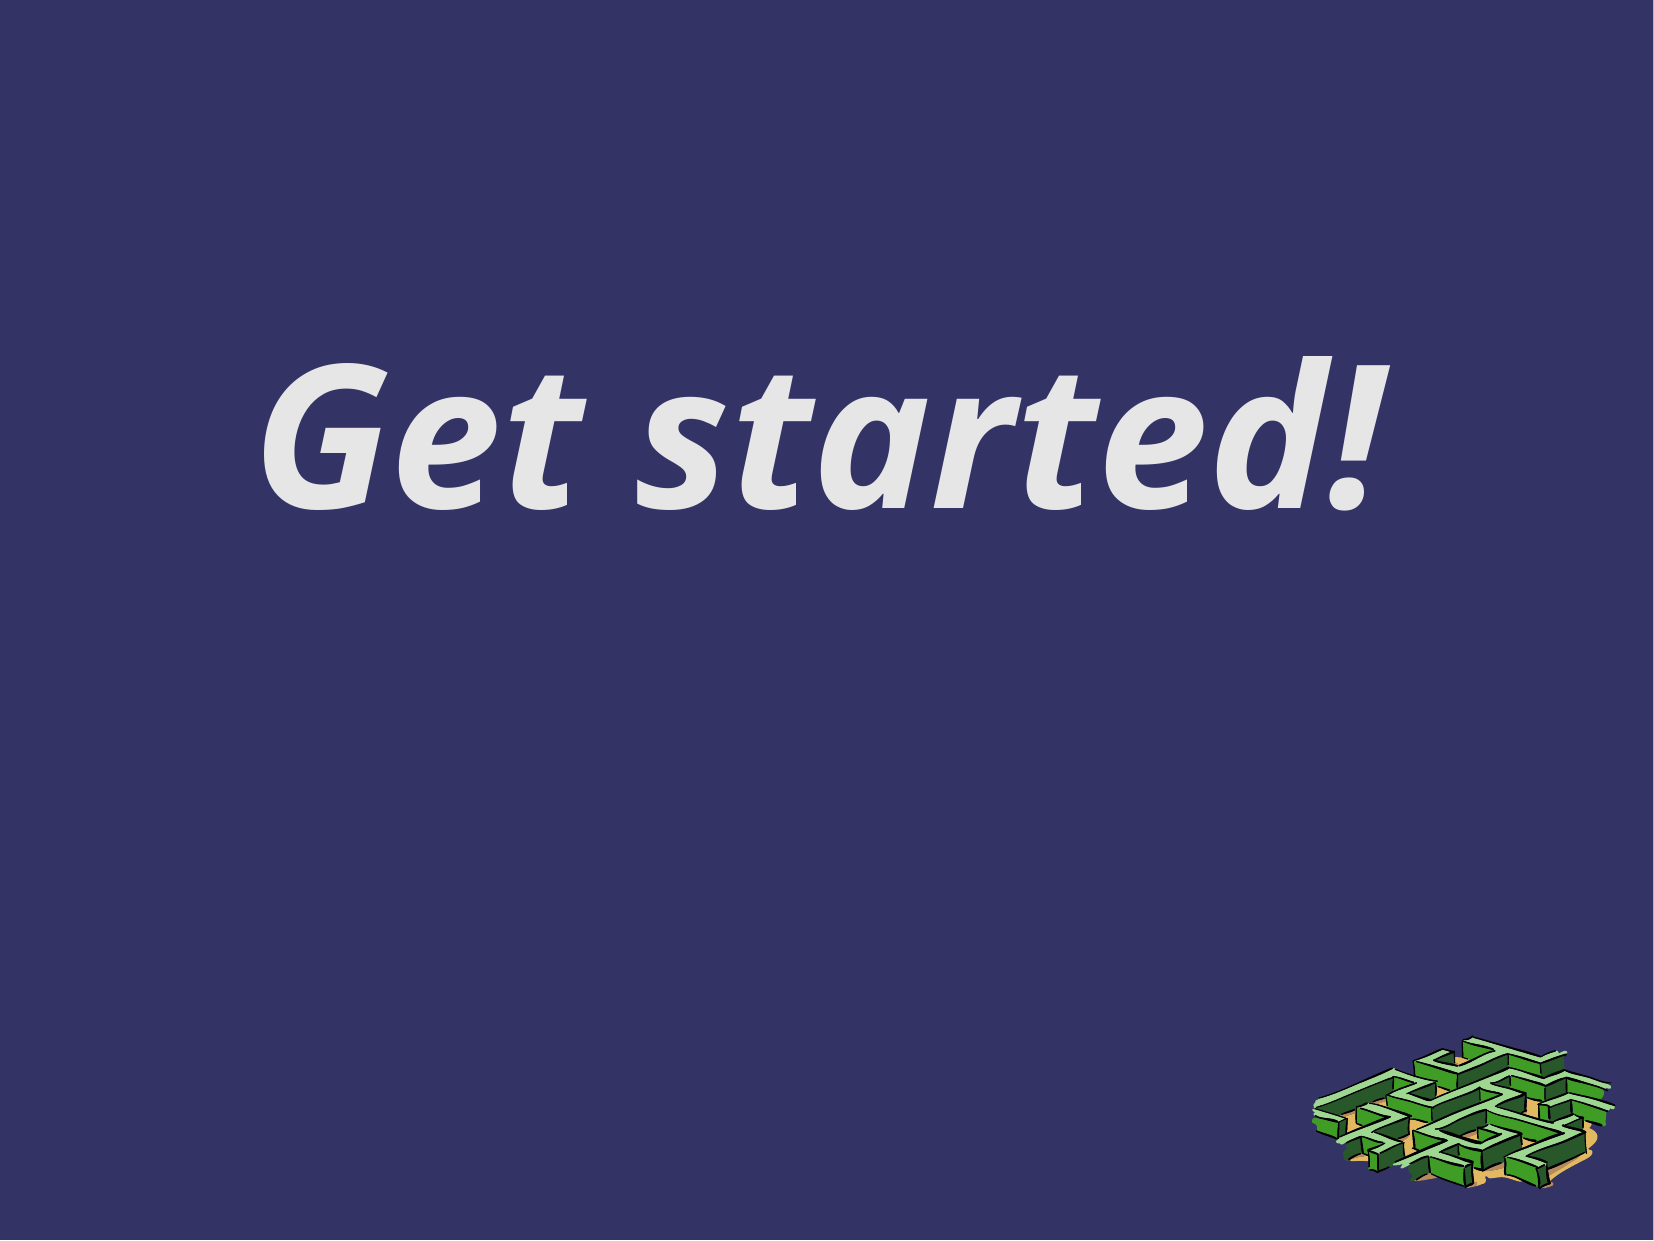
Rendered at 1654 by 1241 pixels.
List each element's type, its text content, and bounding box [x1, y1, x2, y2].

title Get started! [112, 262, 1525, 601]
